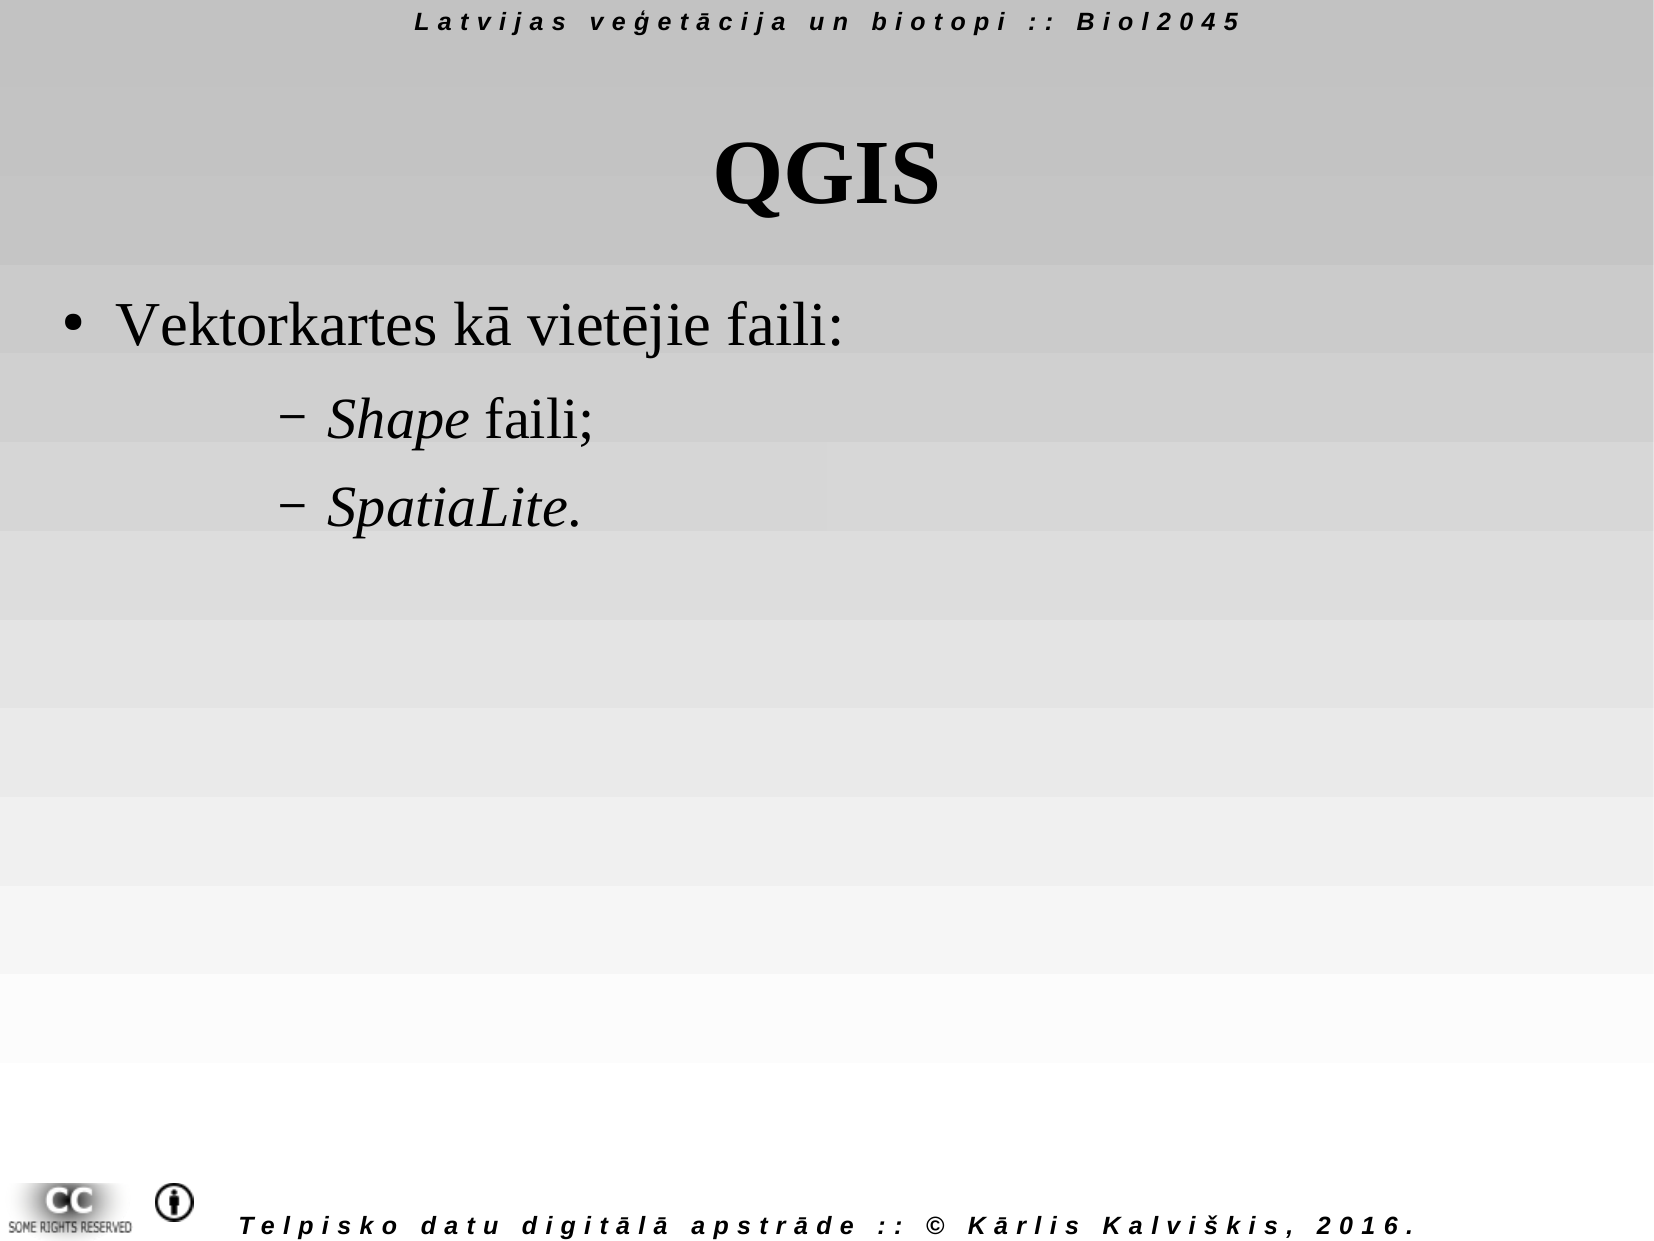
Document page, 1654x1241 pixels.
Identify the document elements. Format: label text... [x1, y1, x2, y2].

picture [0, 0, 1654, 1241]
title QGIS [29, 49, 1625, 296]
list Vektorkartes kā vietējie faili: Shape faili; SpatiaLite. [44, 289, 1610, 1113]
